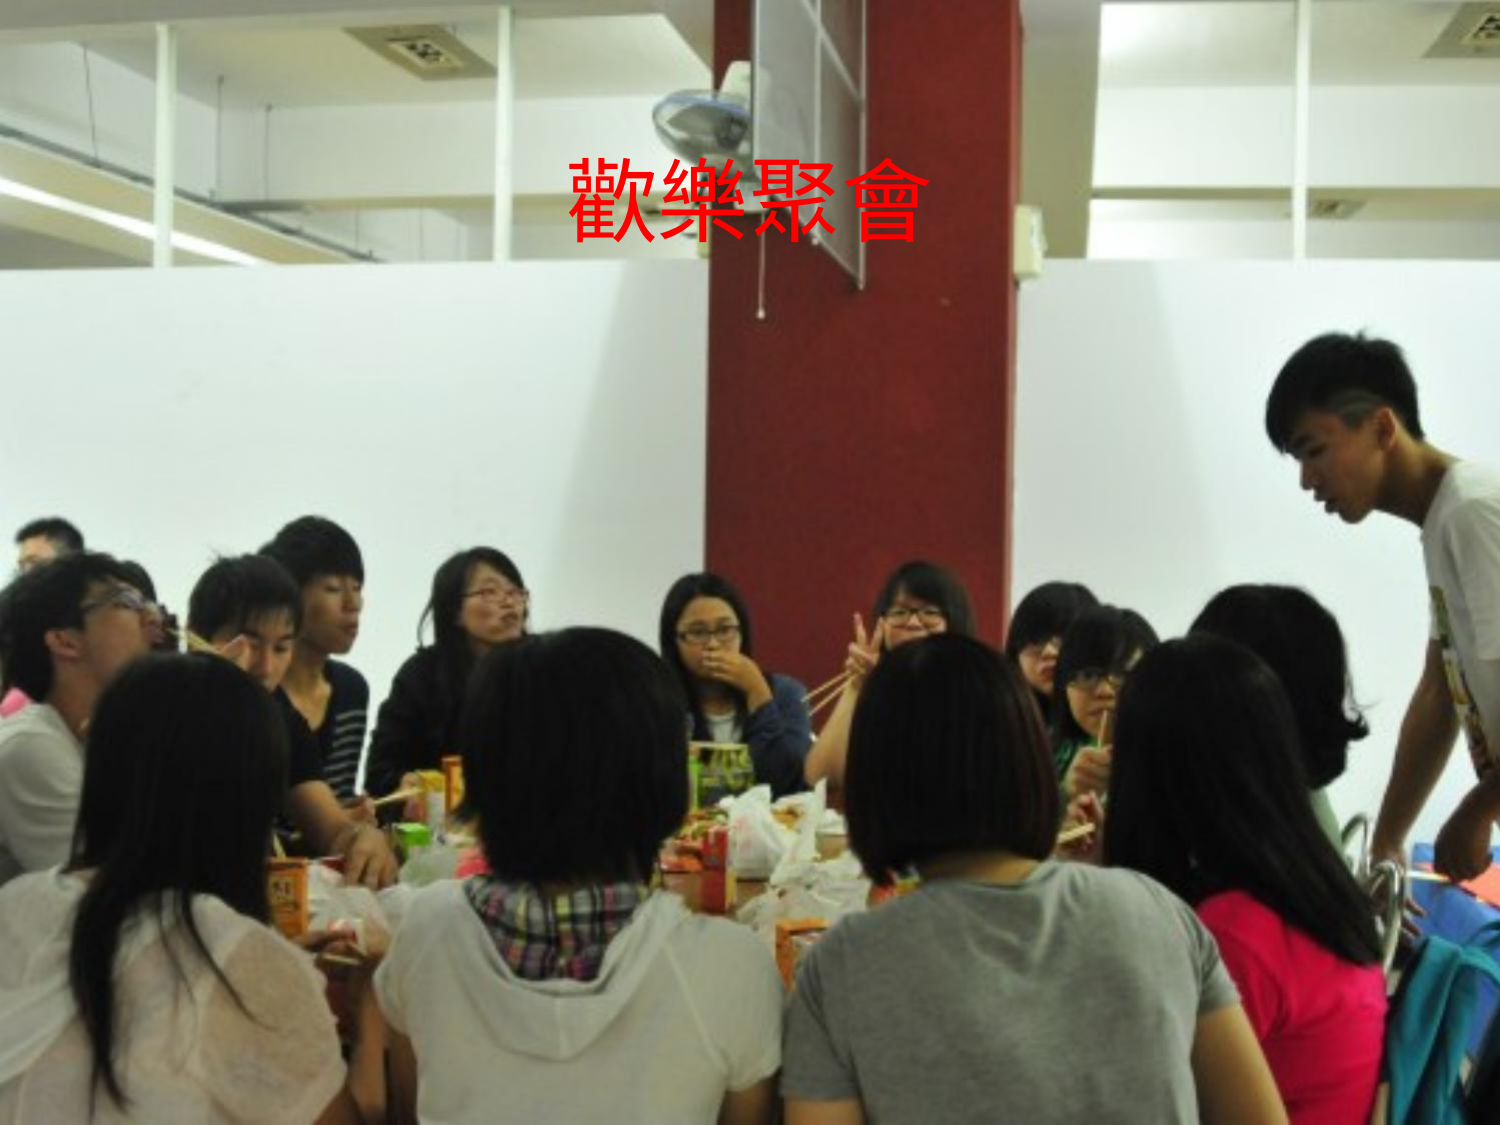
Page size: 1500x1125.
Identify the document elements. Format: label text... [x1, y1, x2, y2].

title 歡樂聚會 [112, 78, 1388, 320]
picture [0, 0, 1500, 1125]
